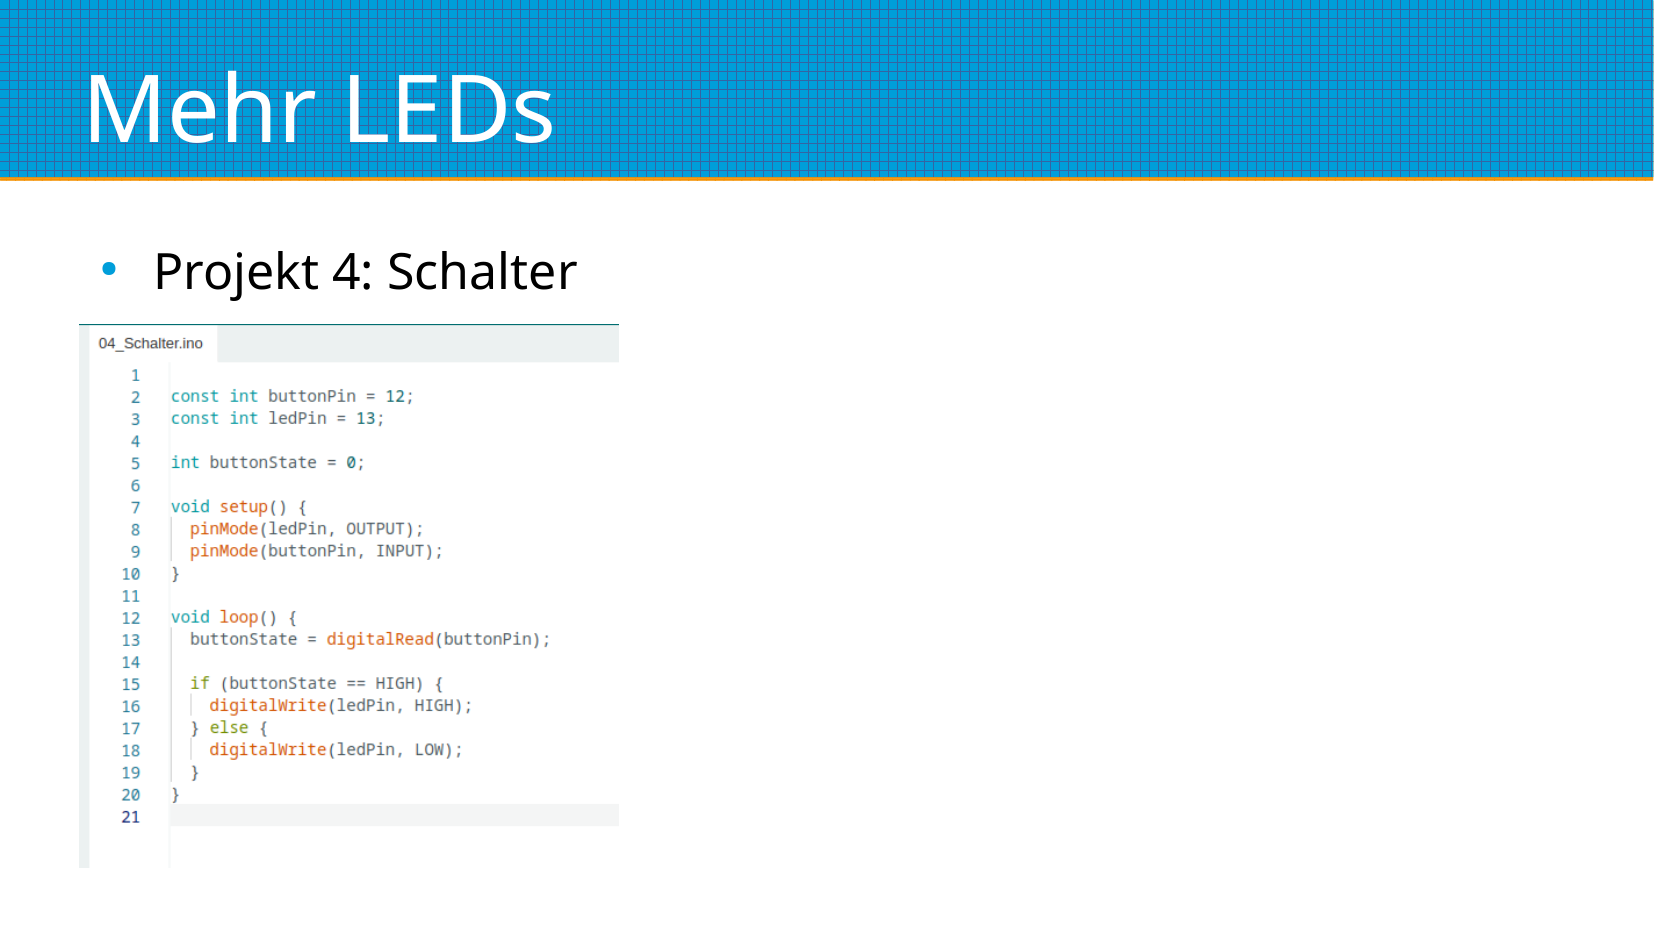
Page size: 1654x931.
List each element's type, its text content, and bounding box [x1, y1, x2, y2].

list Projekt 4: Schalter [82, 236, 1563, 811]
title Mehr LEDs [82, 14, 1571, 171]
picture [79, 324, 619, 868]
